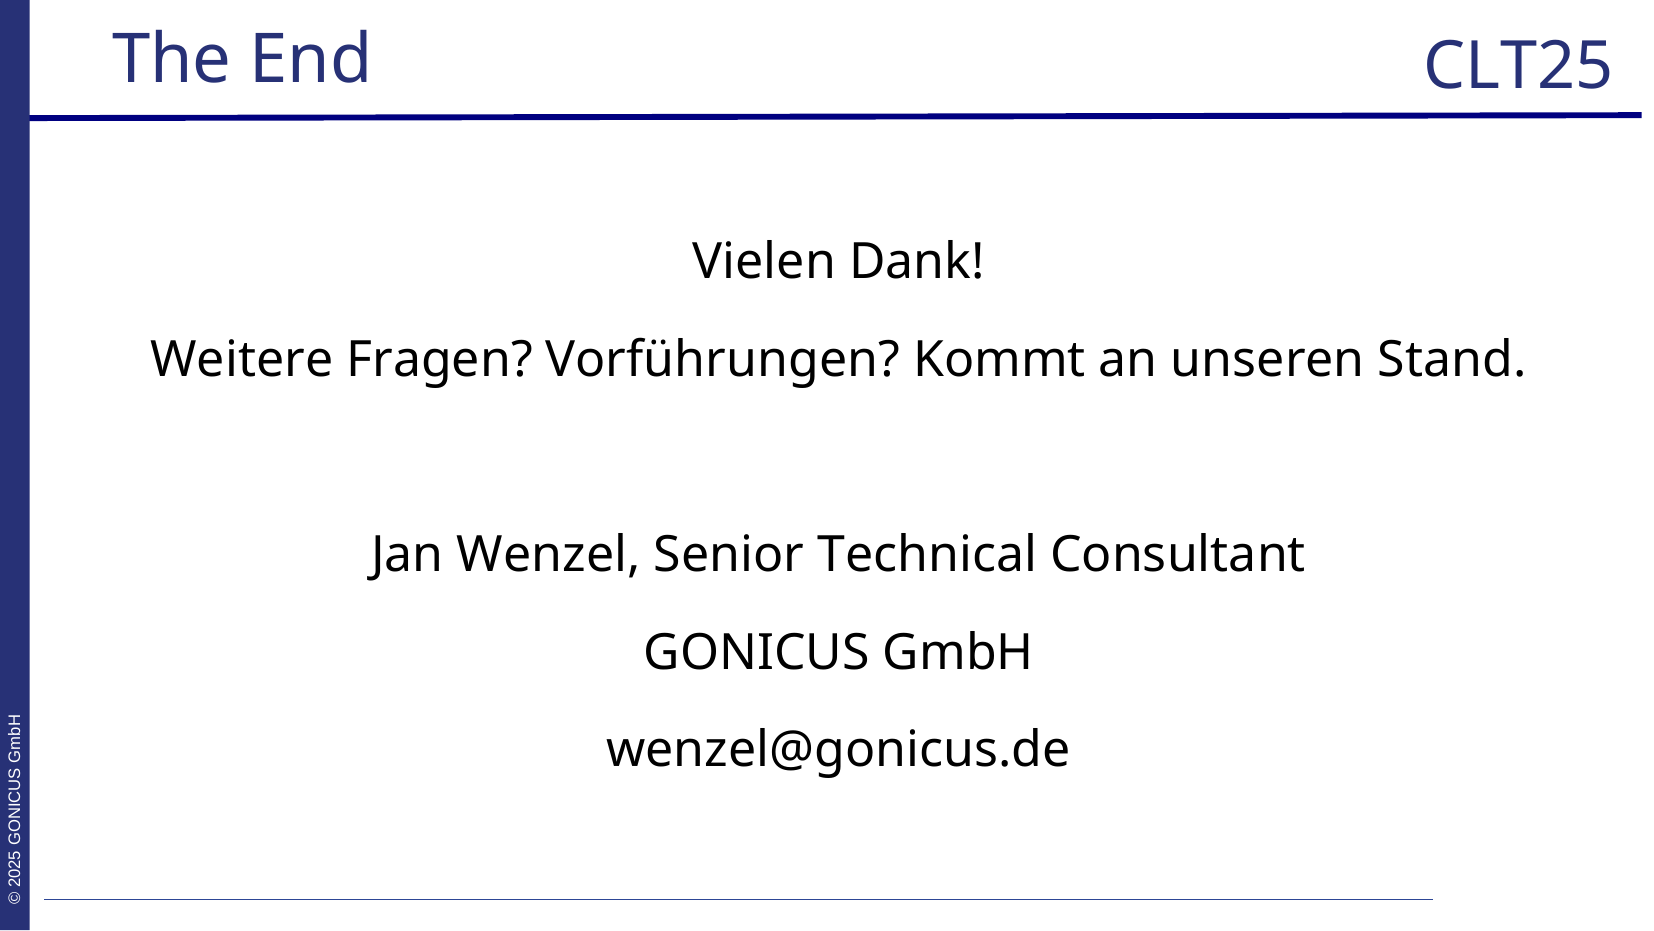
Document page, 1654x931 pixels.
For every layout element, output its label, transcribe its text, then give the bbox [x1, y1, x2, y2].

title The End [112, 0, 1525, 134]
list Vielen Dank! Weitere Fragen? Vorführungen? Kommt an unseren Stand. Jan Wenzel, Senior Technical Consultant GONICUS GmbH wenzel@gonicus.de [88, 155, 1590, 852]
